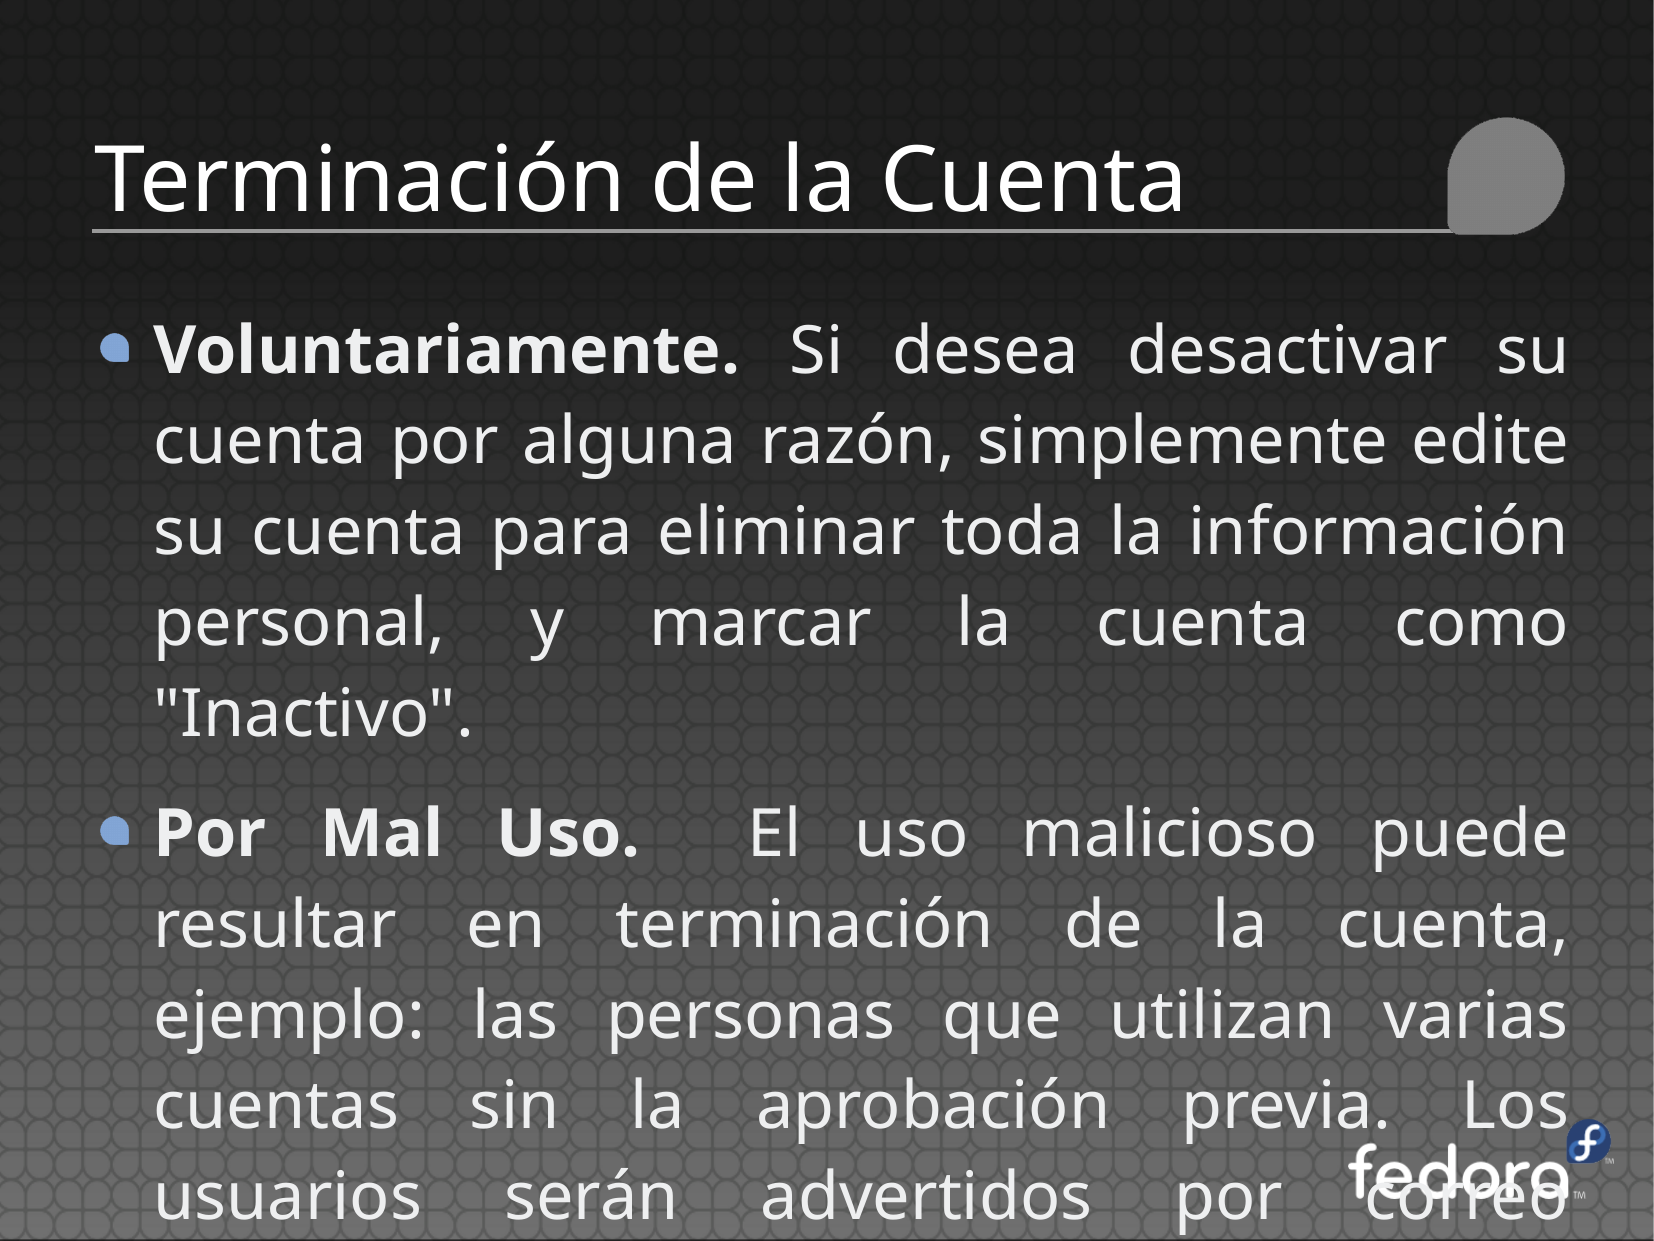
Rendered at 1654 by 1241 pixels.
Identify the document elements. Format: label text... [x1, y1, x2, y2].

list Voluntariamente. Si desea desactivar su cuenta por alguna razón, simplemente edite su cuenta para eliminar toda la información personal, y marcar la cuenta como "Inactivo". Por Mal Uso. El uso malicioso puede resultar en terminación de la cuenta, ejemplo: las personas que utilizan varias cuentas sin la aprobación previa. Los usuarios serán advertidos por correo electrónico antes de que las cuentas se terminan. [82, 302, 1571, 1110]
picture [0, 0, 1654, 1241]
title Terminación de la Cuenta [94, 100, 1426, 251]
